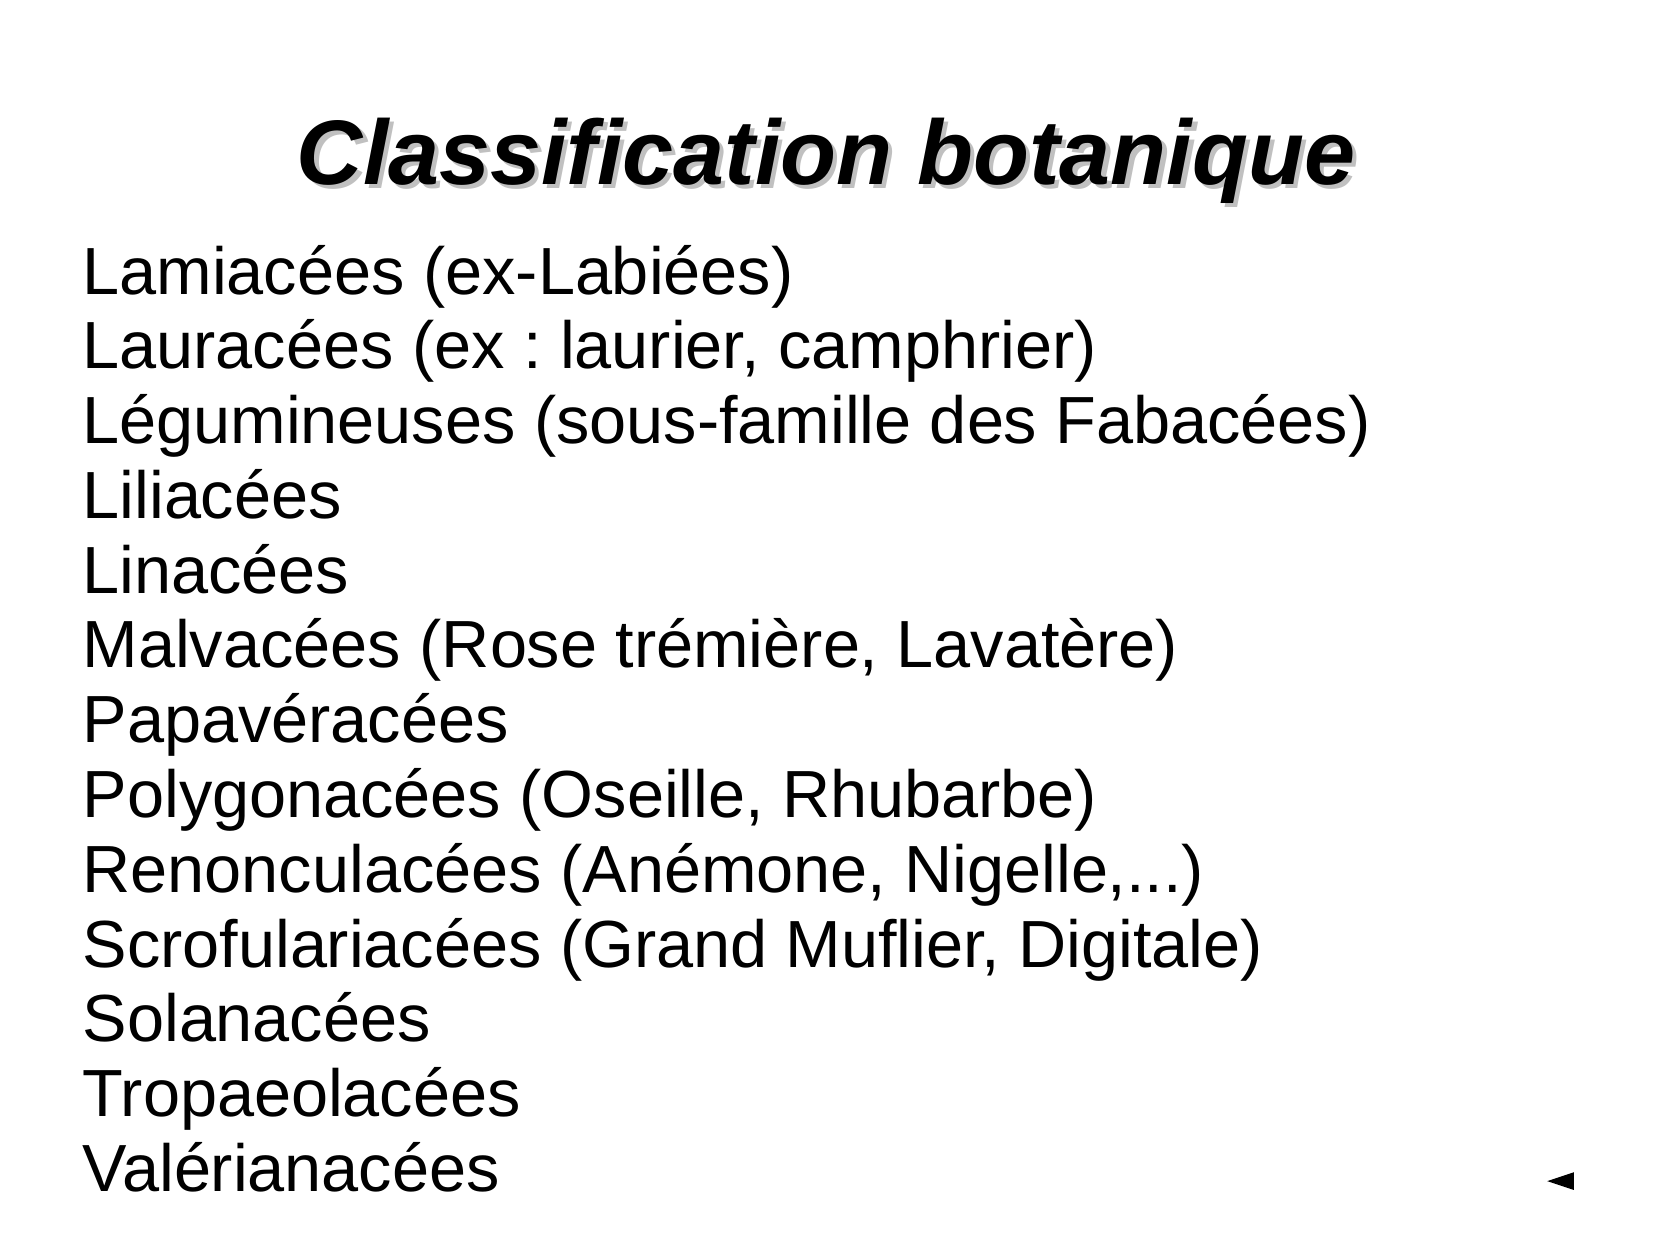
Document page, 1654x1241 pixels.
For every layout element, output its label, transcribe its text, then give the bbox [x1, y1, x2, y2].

title Classification botanique [82, 49, 1571, 257]
subtitle Lamiacées (ex-Labiées) Lauracées (ex : laurier, camphrier) Légumineuses (sous-famille des Fabacées) Liliacées Linacées Malvacées (Rose trémière, Lavatère) Papavéracées Polygonacées (Oseille, Rhubarbe) Renonculacées (Anémone, Nigelle,...) Scrofulariacées (Grand Muflier, Digitale) Solanacées Tropaeolacées Valérianacées [82, 179, 1512, 1241]
